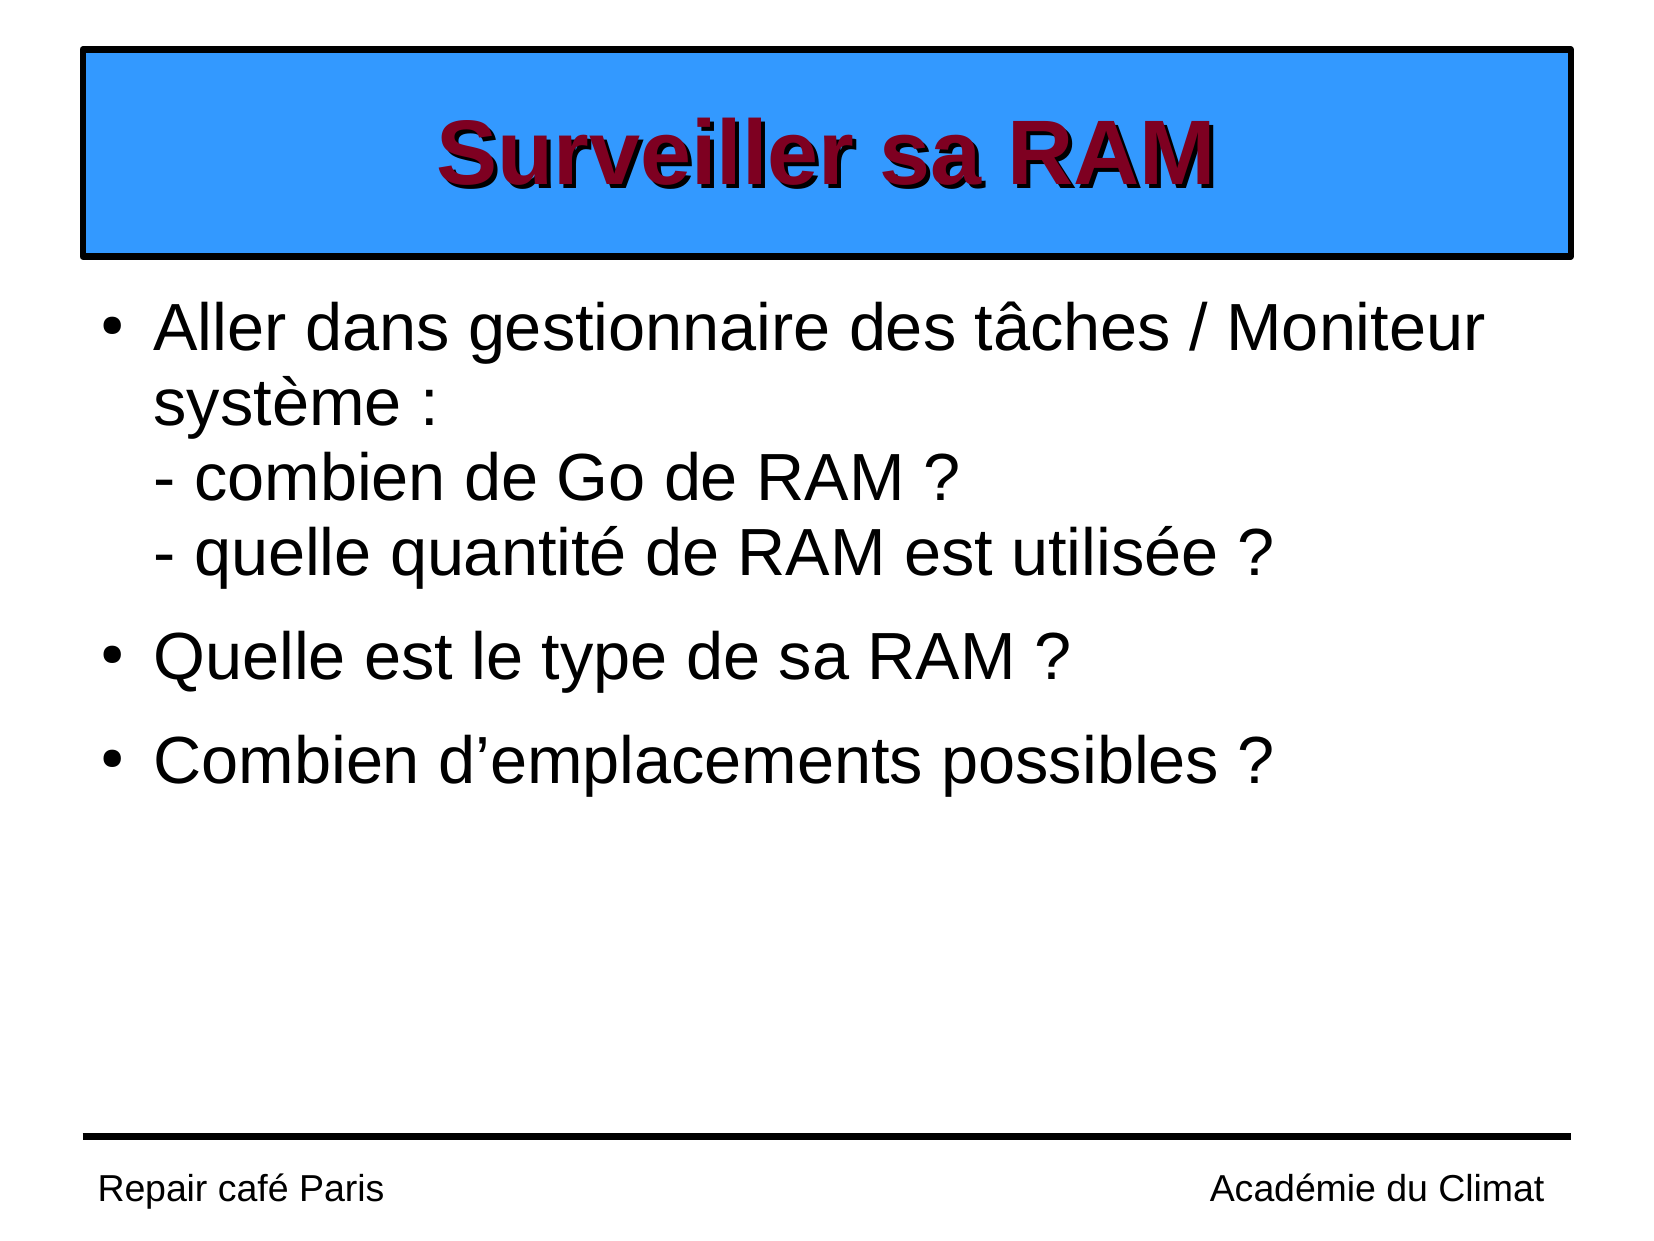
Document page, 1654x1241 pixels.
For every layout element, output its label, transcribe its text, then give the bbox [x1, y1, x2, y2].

text_box Repair café Paris Académie du Climat [82, 1160, 1571, 1217]
list Aller dans gestionnaire des tâches / Moniteur système : - combien de Go de RAM ? - quelle quantité de RAM est utilisée ? Quelle est le type de sa RAM ? Combien d’emplacements possibles ? [82, 290, 1571, 1010]
title Surveiller sa RAM [82, 49, 1571, 257]
